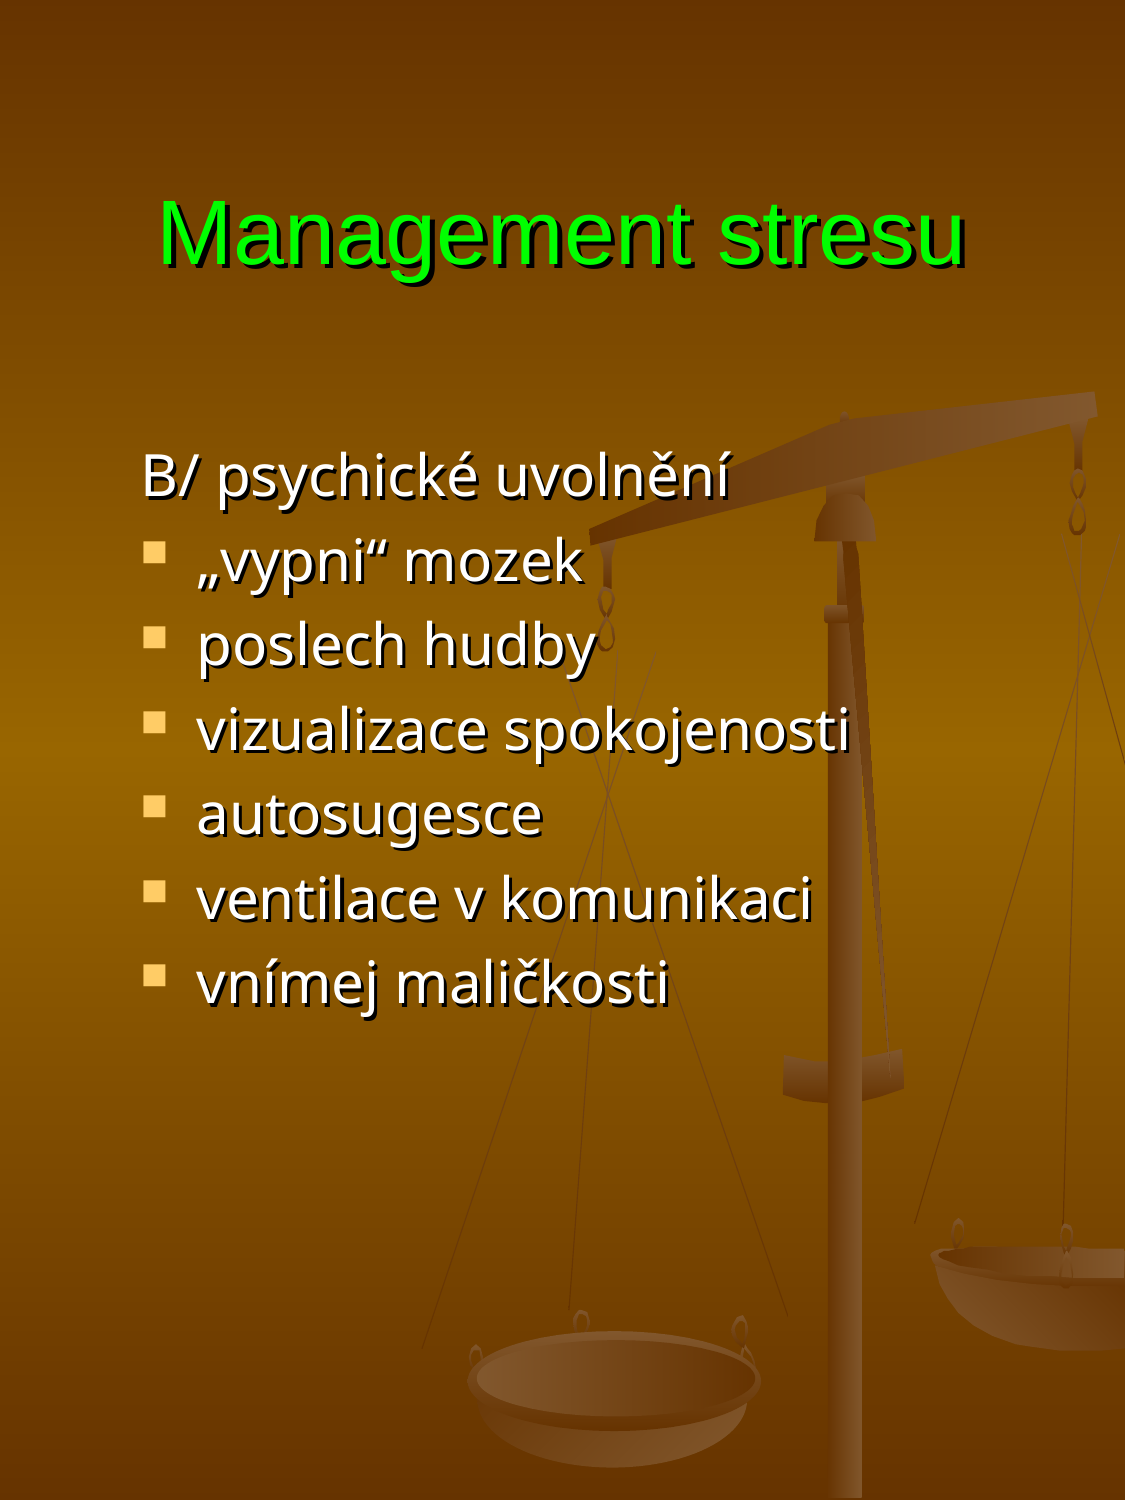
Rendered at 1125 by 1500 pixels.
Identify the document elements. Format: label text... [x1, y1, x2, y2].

list B/ psychické uvolnění „vypni“ mozek poslech hudby vizualizace spokojenosti autosugesce ventilace v komunikaci vnímej maličkosti [125, 430, 1035, 1341]
title Management stresu [56, 60, 1069, 396]
